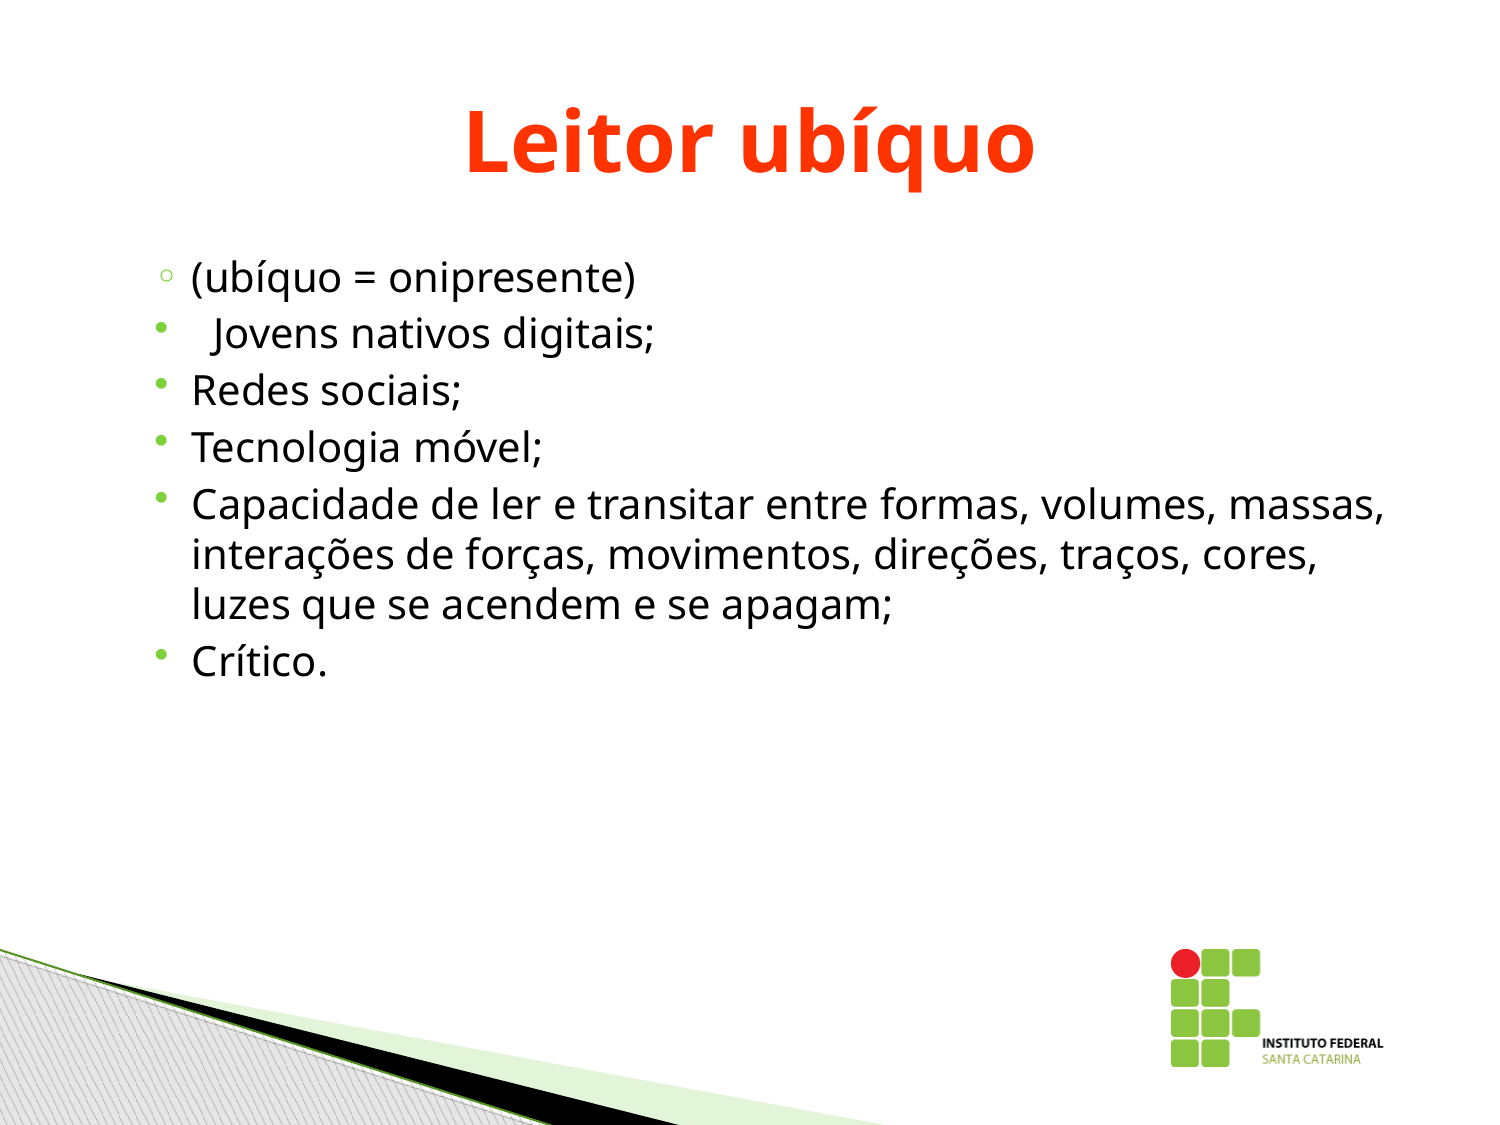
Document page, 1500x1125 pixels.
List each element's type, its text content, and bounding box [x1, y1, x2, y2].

picture [1171, 949, 1384, 1067]
title Leitor ubíquo [75, 45, 1425, 233]
list (ubíquo = onipresente) Jovens nativos digitais; Redes sociais; Tecnologia móvel; Capacidade de ler e transitar entre formas, volumes, massas, interações de forças, movimentos, direções, traços, cores, luzes que se acendem e se apagam; Crítico. [75, 243, 1406, 986]
